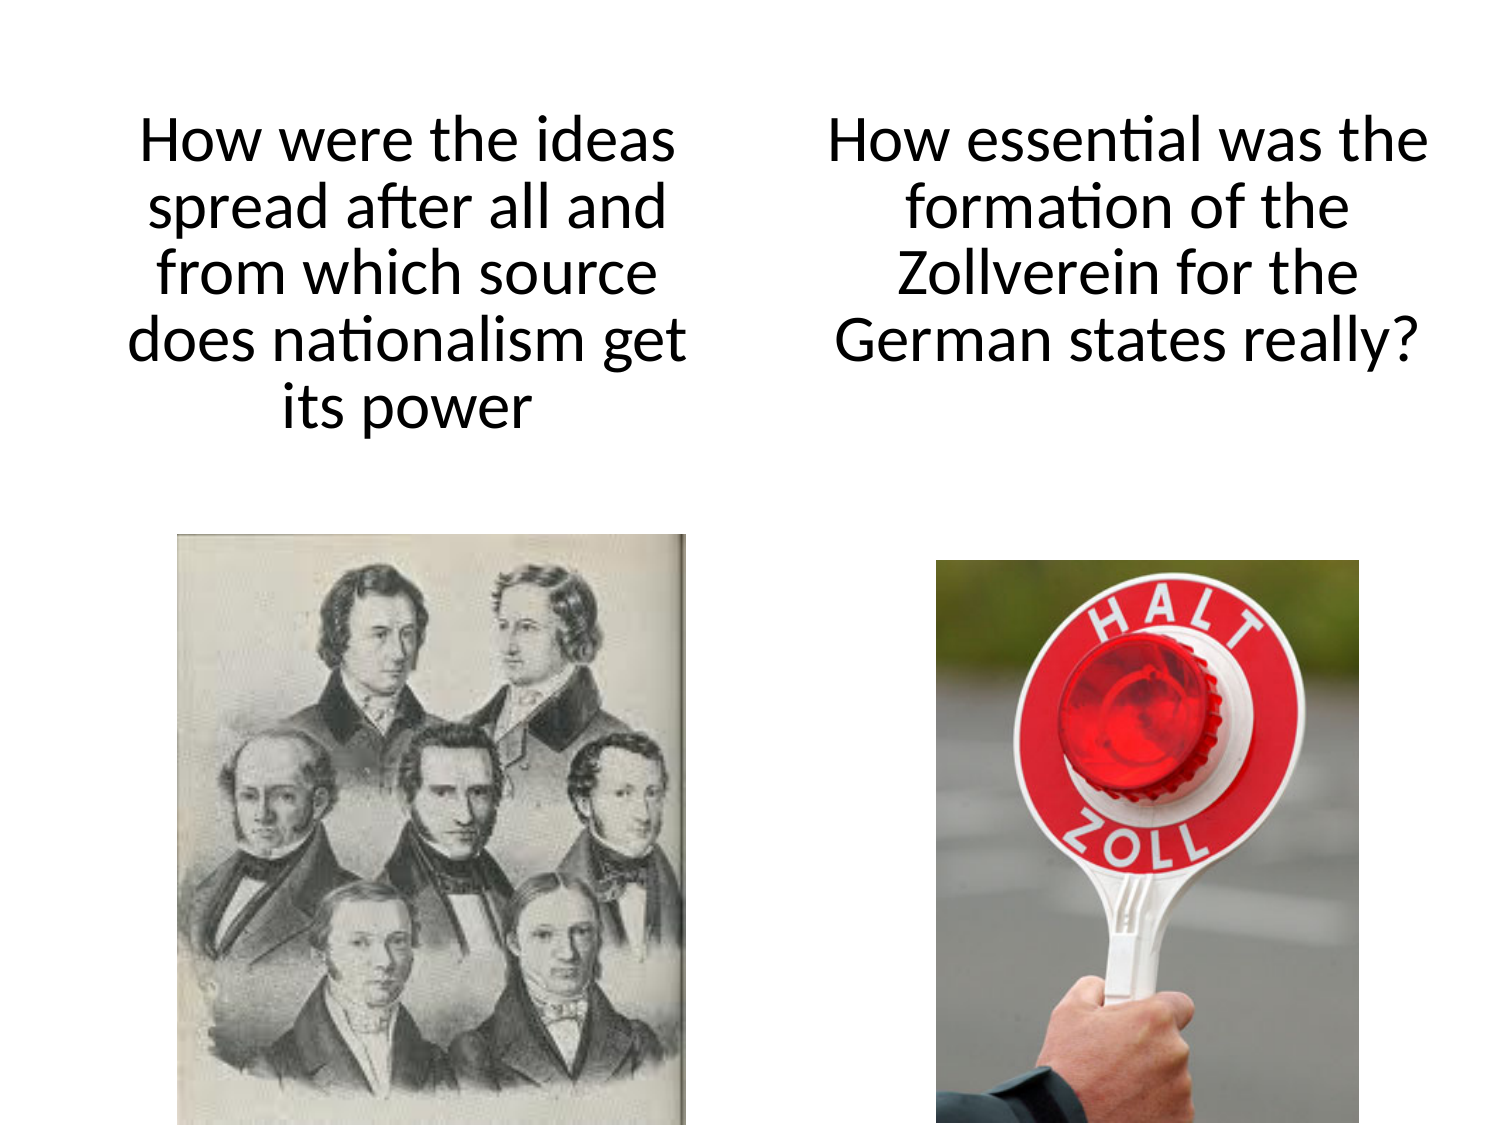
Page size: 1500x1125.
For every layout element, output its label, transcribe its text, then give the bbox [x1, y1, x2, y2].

picture [936, 561, 1359, 1123]
list How were the ideas spread after all and from which source does nationalism get its power [76, 0, 740, 766]
list How essential was the formation of the Zollverein for the German states really? [797, 0, 1460, 766]
picture [177, 534, 686, 1125]
